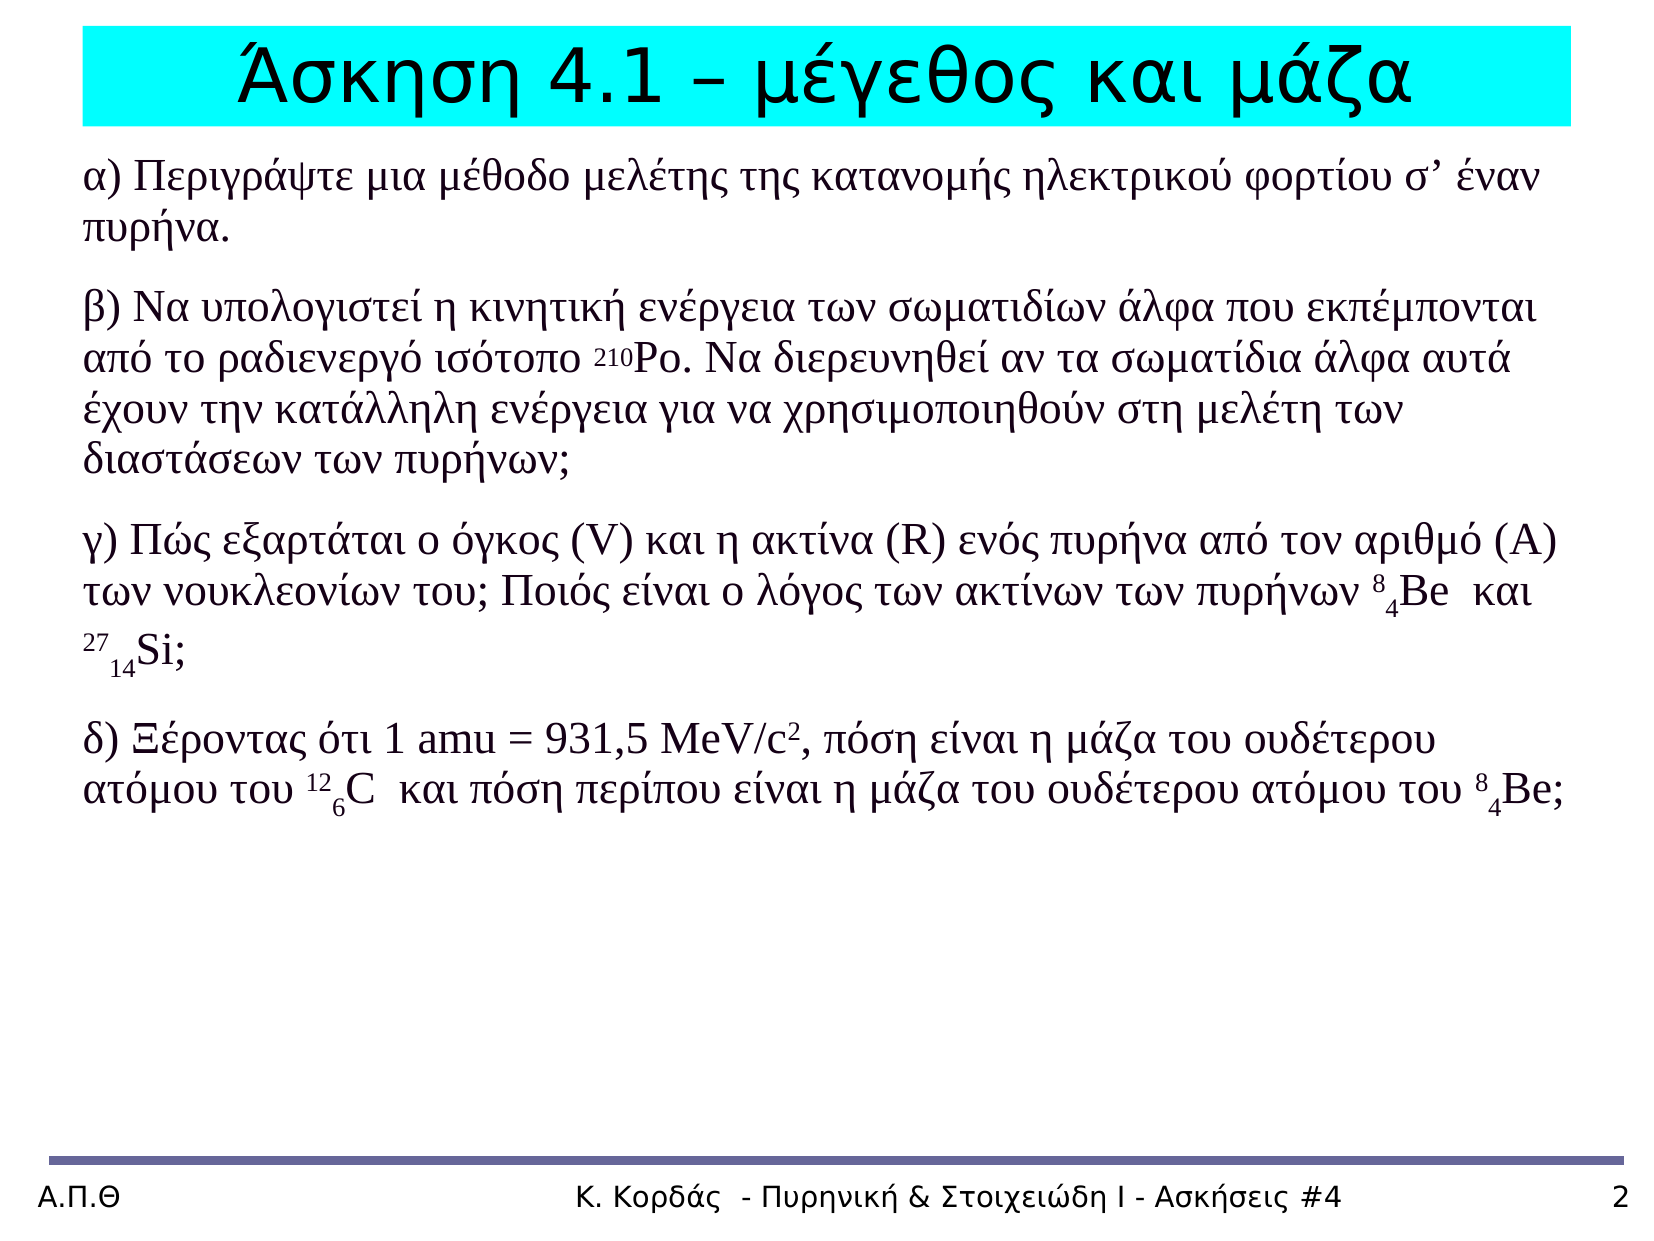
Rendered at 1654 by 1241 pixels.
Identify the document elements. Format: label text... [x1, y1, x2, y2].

list α) Περιγράψτε μια μέθοδο μελέτης της κατανομής ηλεκτρικού φορτίου σ’ έναν πυρήνα. β) Να υπολογιστεί η κινητική ενέργεια των σωματιδίων άλφα που εκπέμπονται από το ραδιενεργό ισότοπο 210Po. Να διερευνηθεί αν τα σωματίδια άλφα αυτά έχουν την κατάλληλη ενέργεια για να χρησιμοποιηθούν στη μελέτη των διαστάσεων των πυρήνων; γ) Πώς εξαρτάται ο όγκος (V) και η ακτίνα (R) ενός πυρήνα από τον αριθμό (Α) των νουκλεονίων του; Ποιός είναι ο λόγος των ακτίνων των πυρήνων 84Be και 2714Si; δ) Ξέροντας ότι 1 amu = 931,5 MeV/c2, πόση είναι η μάζα του ουδέτερου ατόμου του 126C και πόση περίπου είναι η μάζα του ουδέτερου ατόμου του 84Be; [82, 150, 1571, 1127]
title Άσκηση 4.1 – μέγεθος και μάζα [82, 25, 1571, 127]
